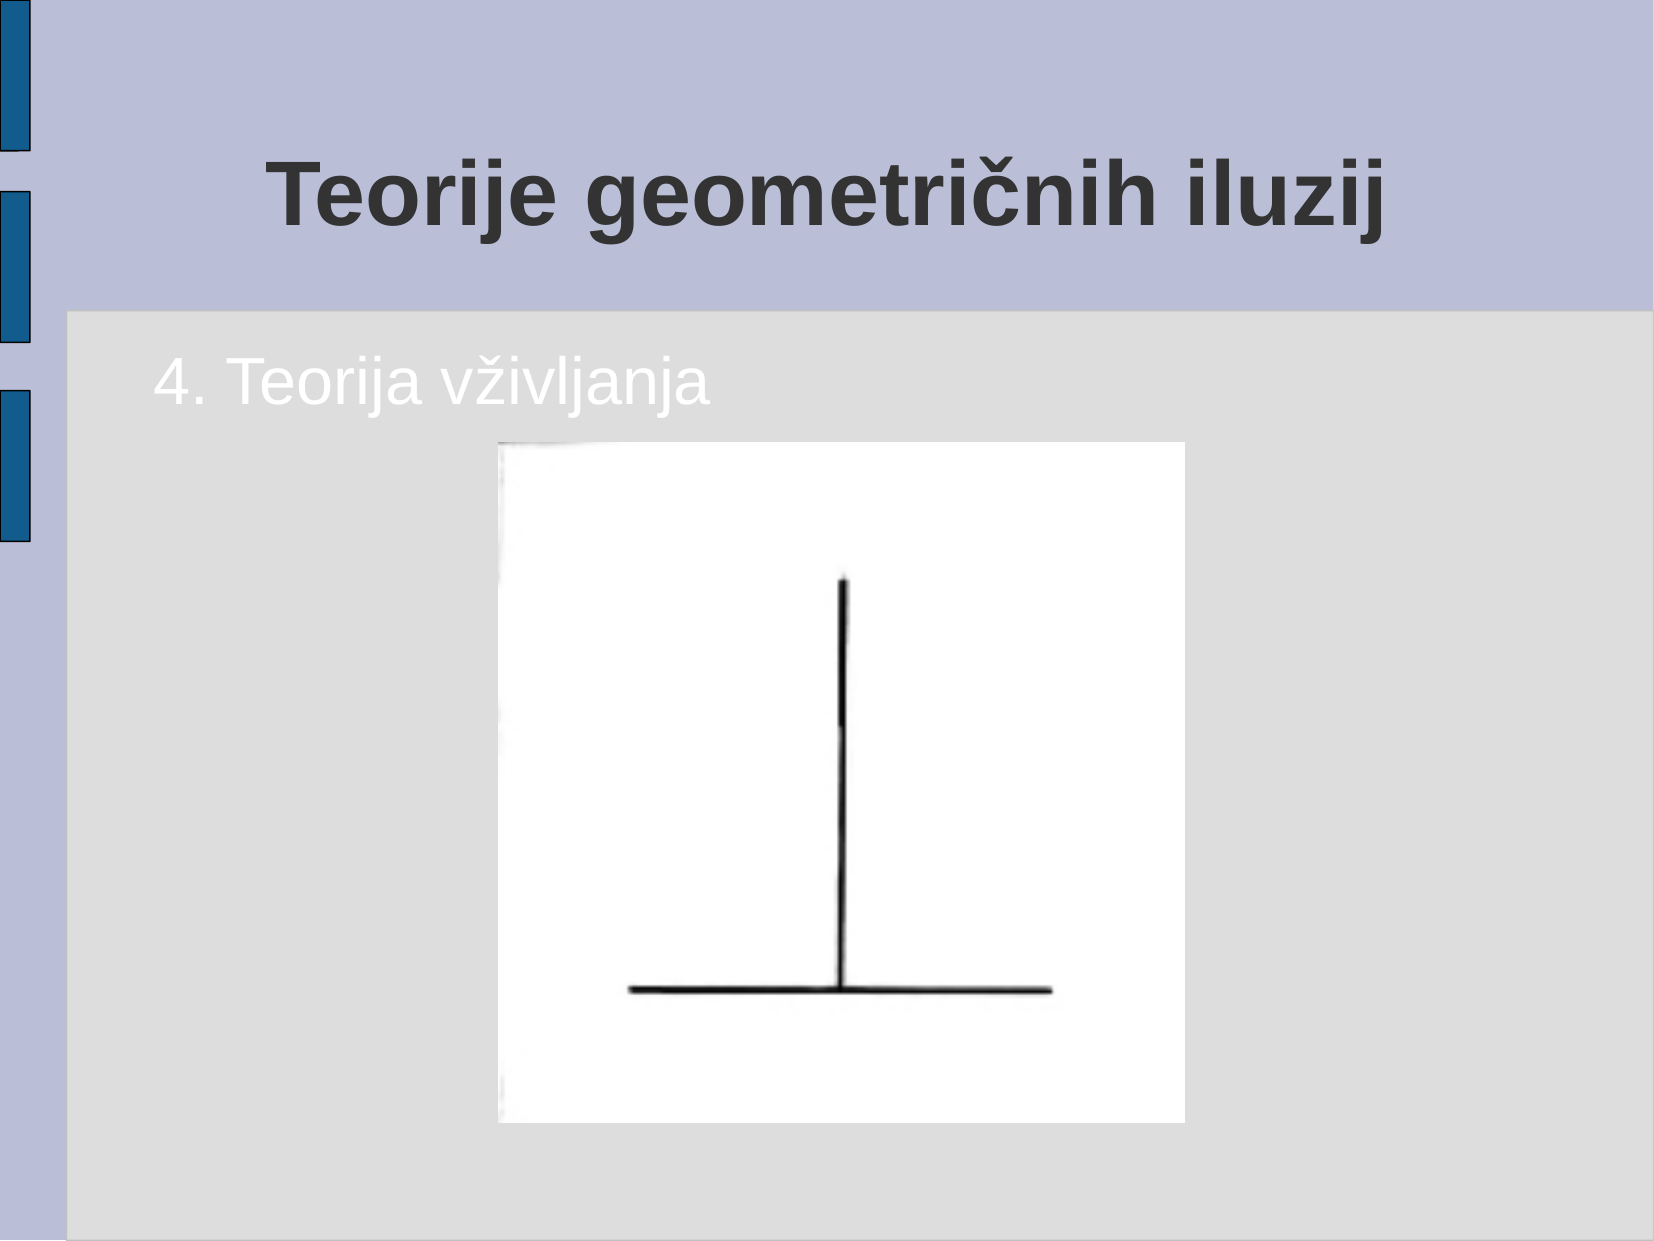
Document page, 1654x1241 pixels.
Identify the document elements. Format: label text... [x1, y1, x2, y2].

picture [498, 442, 1185, 1123]
list 4. Teorija vživljanja [118, 344, 1535, 473]
title Teorije geometričnih iluzij [121, 91, 1534, 299]
